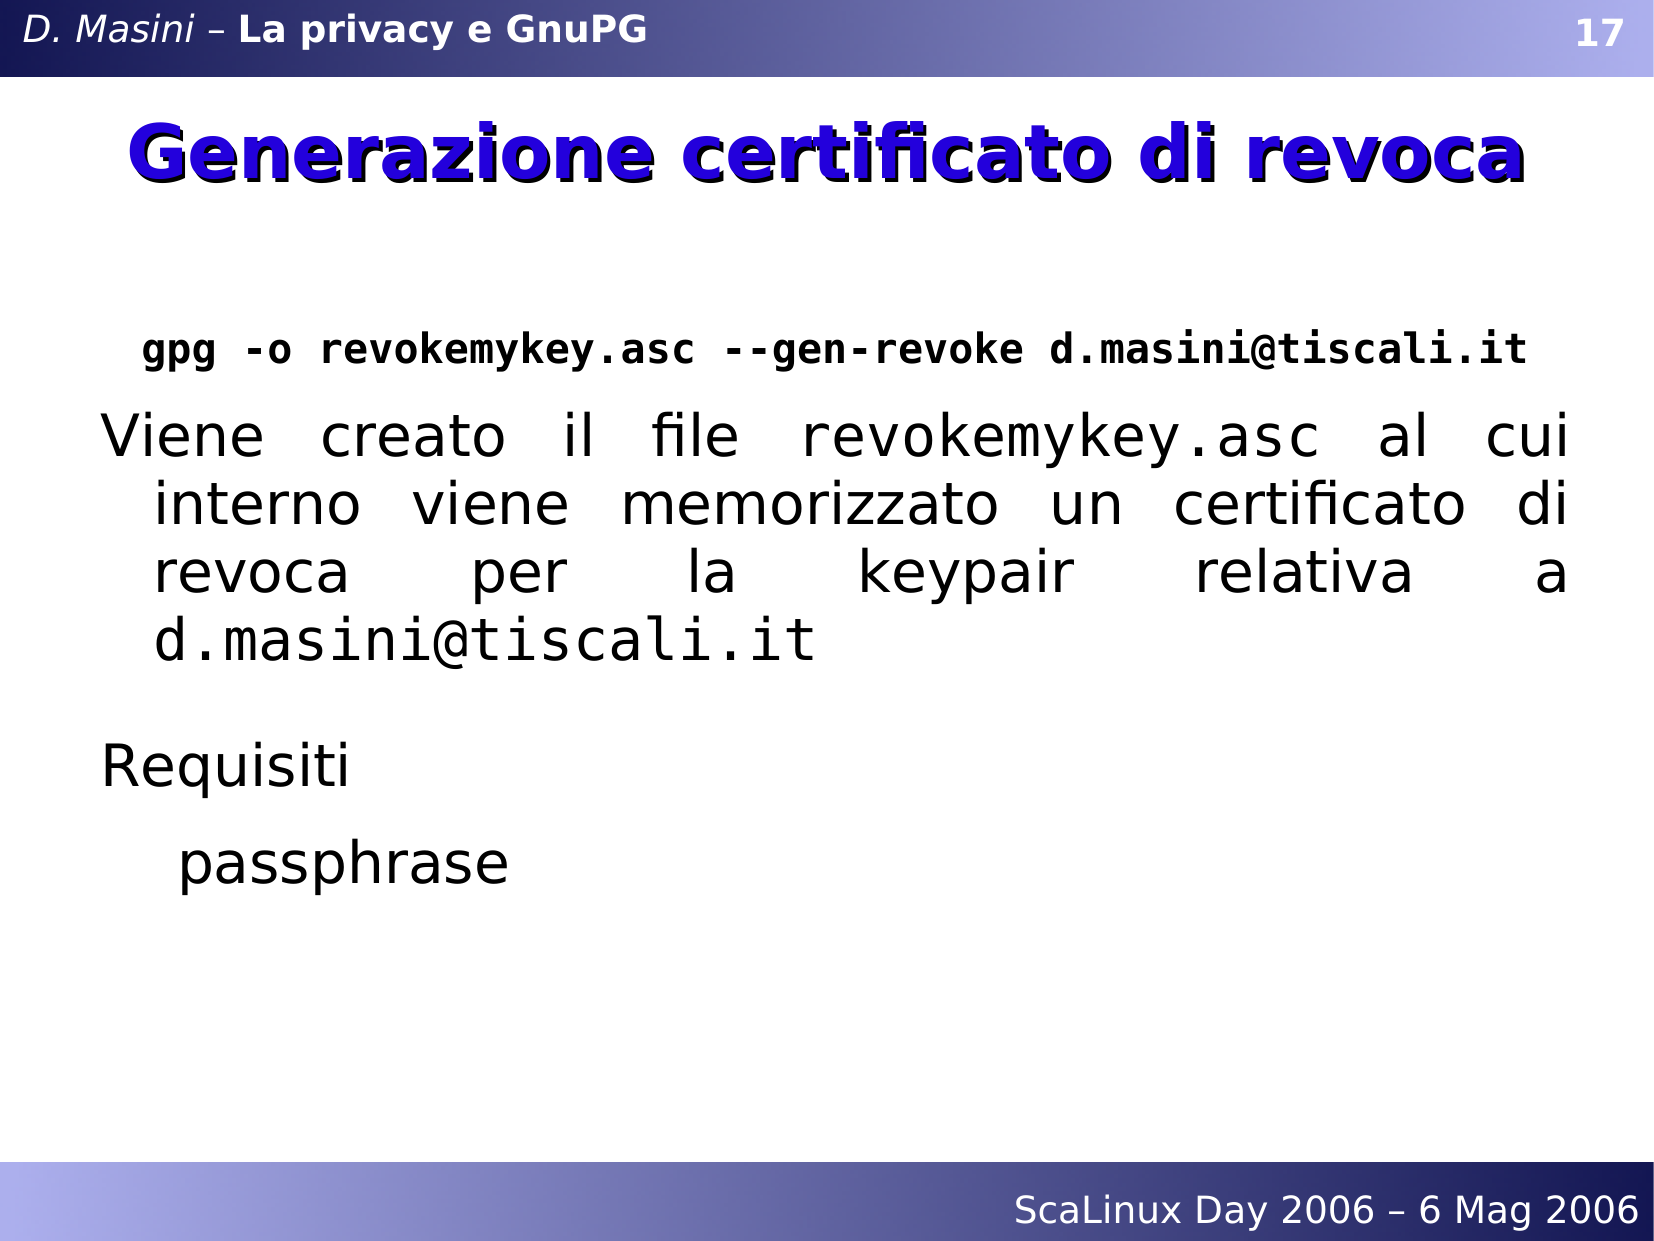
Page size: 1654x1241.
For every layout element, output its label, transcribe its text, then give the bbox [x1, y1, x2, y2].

text_box <numero> [1387, 4, 1638, 89]
text_box D. Masini – La privacy e GnuPG [7, 0, 650, 60]
text_box ScaLinux Day 2006 – 6 Mag 2006 [999, 1181, 1644, 1240]
title Generazione certificato di revoca [82, 49, 1571, 257]
picture [0, 0, 1654, 1241]
list gpg -o revokemykey.asc --gen-revoke d.masini@tiscali.it Viene creato il file revokemykey.asc al cui interno viene memorizzato un certificato di revoca per la keypair relativa a d.masini@tiscali.it Requisiti passphrase [82, 324, 1571, 1109]
